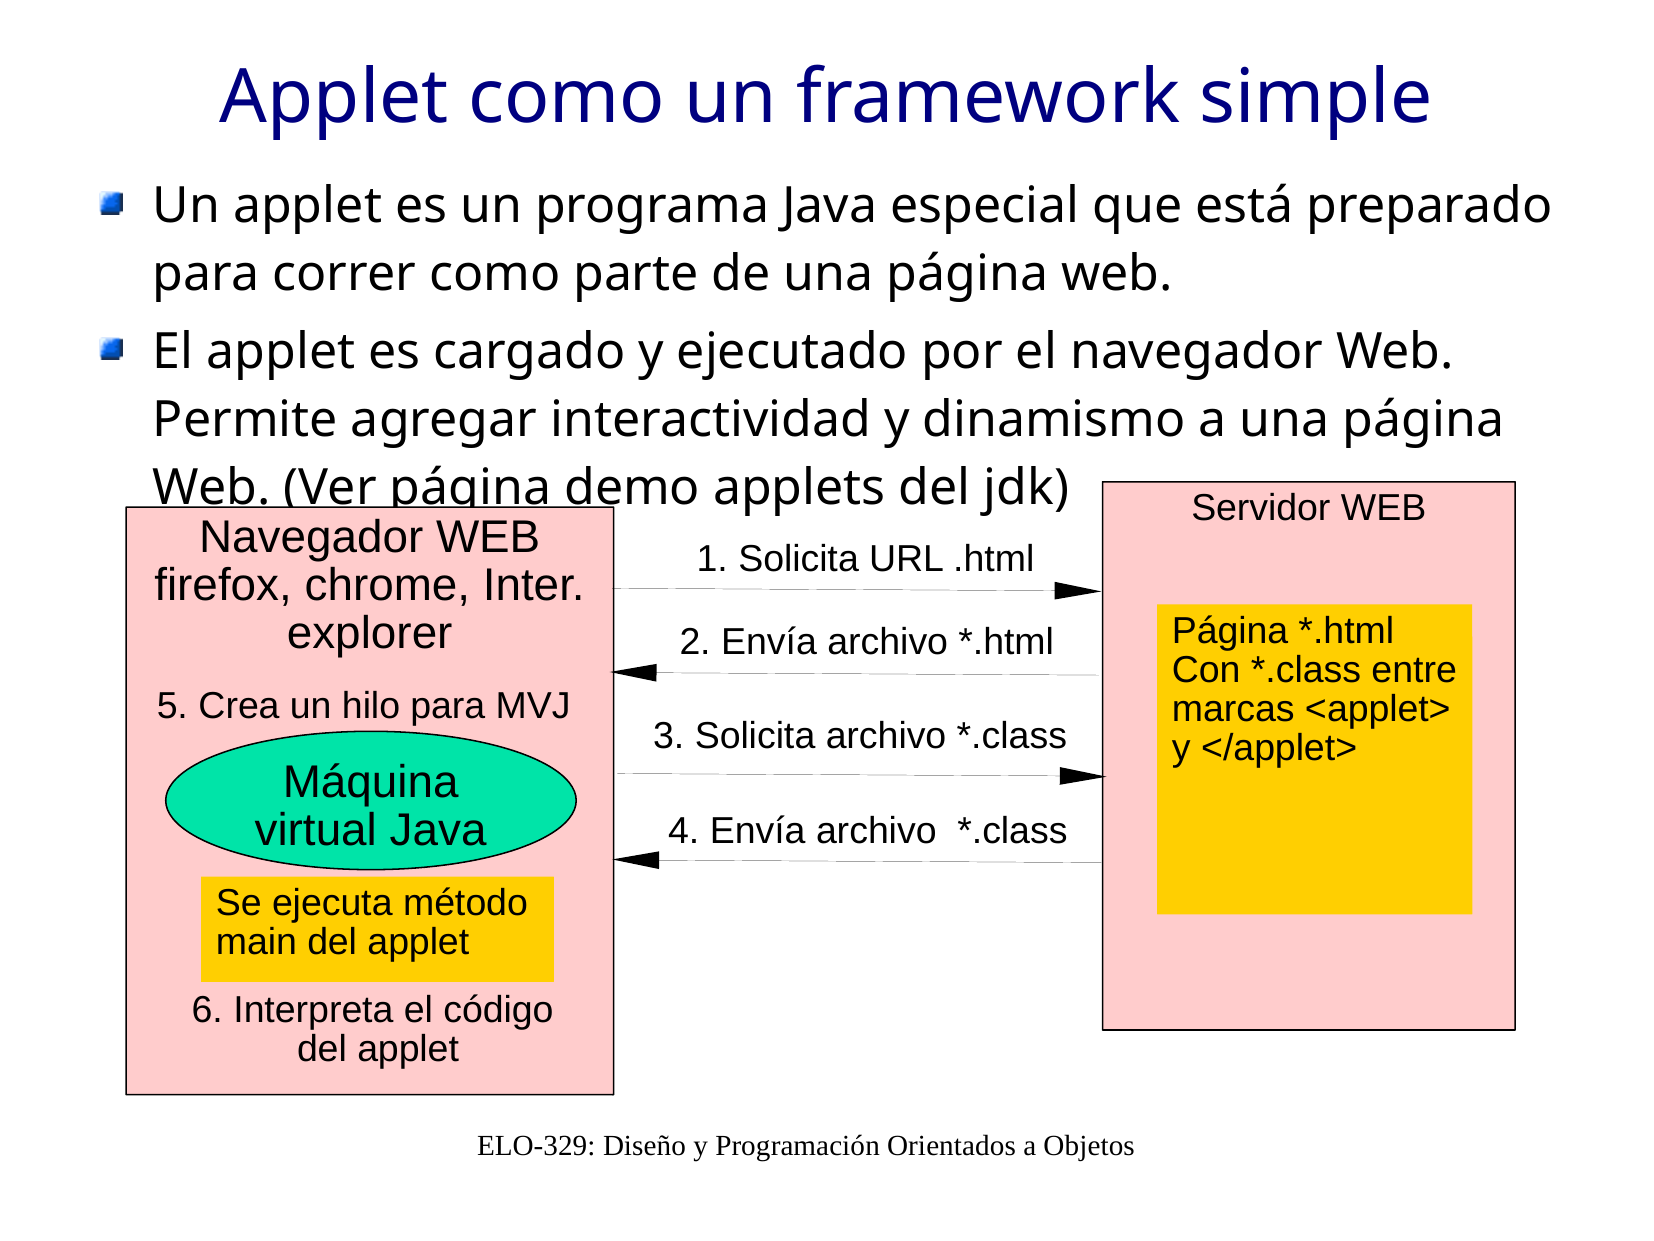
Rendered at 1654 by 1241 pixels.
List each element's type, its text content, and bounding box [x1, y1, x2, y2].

text_box Máquina virtual Java [226, 751, 516, 850]
text_box 4. Envía archivo *.class [653, 804, 1083, 860]
text_box 1. Solicita URL .html [681, 532, 1050, 588]
text_box 5. Crea un hilo para MVJ [141, 679, 586, 735]
title Applet como un framework simple [82, 43, 1571, 145]
text_box Página *.html Con *.class entre marcas <applet> y </applet> [1157, 604, 1473, 776]
text_box Servidor WEB [1102, 481, 1516, 1030]
text_box Se ejecuta método main del applet [201, 876, 554, 971]
text_box 6. Interpreta el código del applet [176, 983, 569, 1078]
text_box [1157, 776, 1473, 915]
list Un applet es un programa Java especial que está preparado para correr como parte de una página web. El applet es cargado y ejecutado por el navegador Web. Permite agregar interactividad y dinamismo a una página Web. (Ver página demo applets del jdk)‏ [81, 169, 1571, 538]
text_box [201, 971, 554, 982]
text_box Navegador WEB firefox, chrome, Inter. explorer [126, 507, 614, 1095]
text_box 3. Solicita archivo *.class [638, 709, 1083, 765]
text_box 2. Envía archivo *.html [664, 615, 1070, 671]
